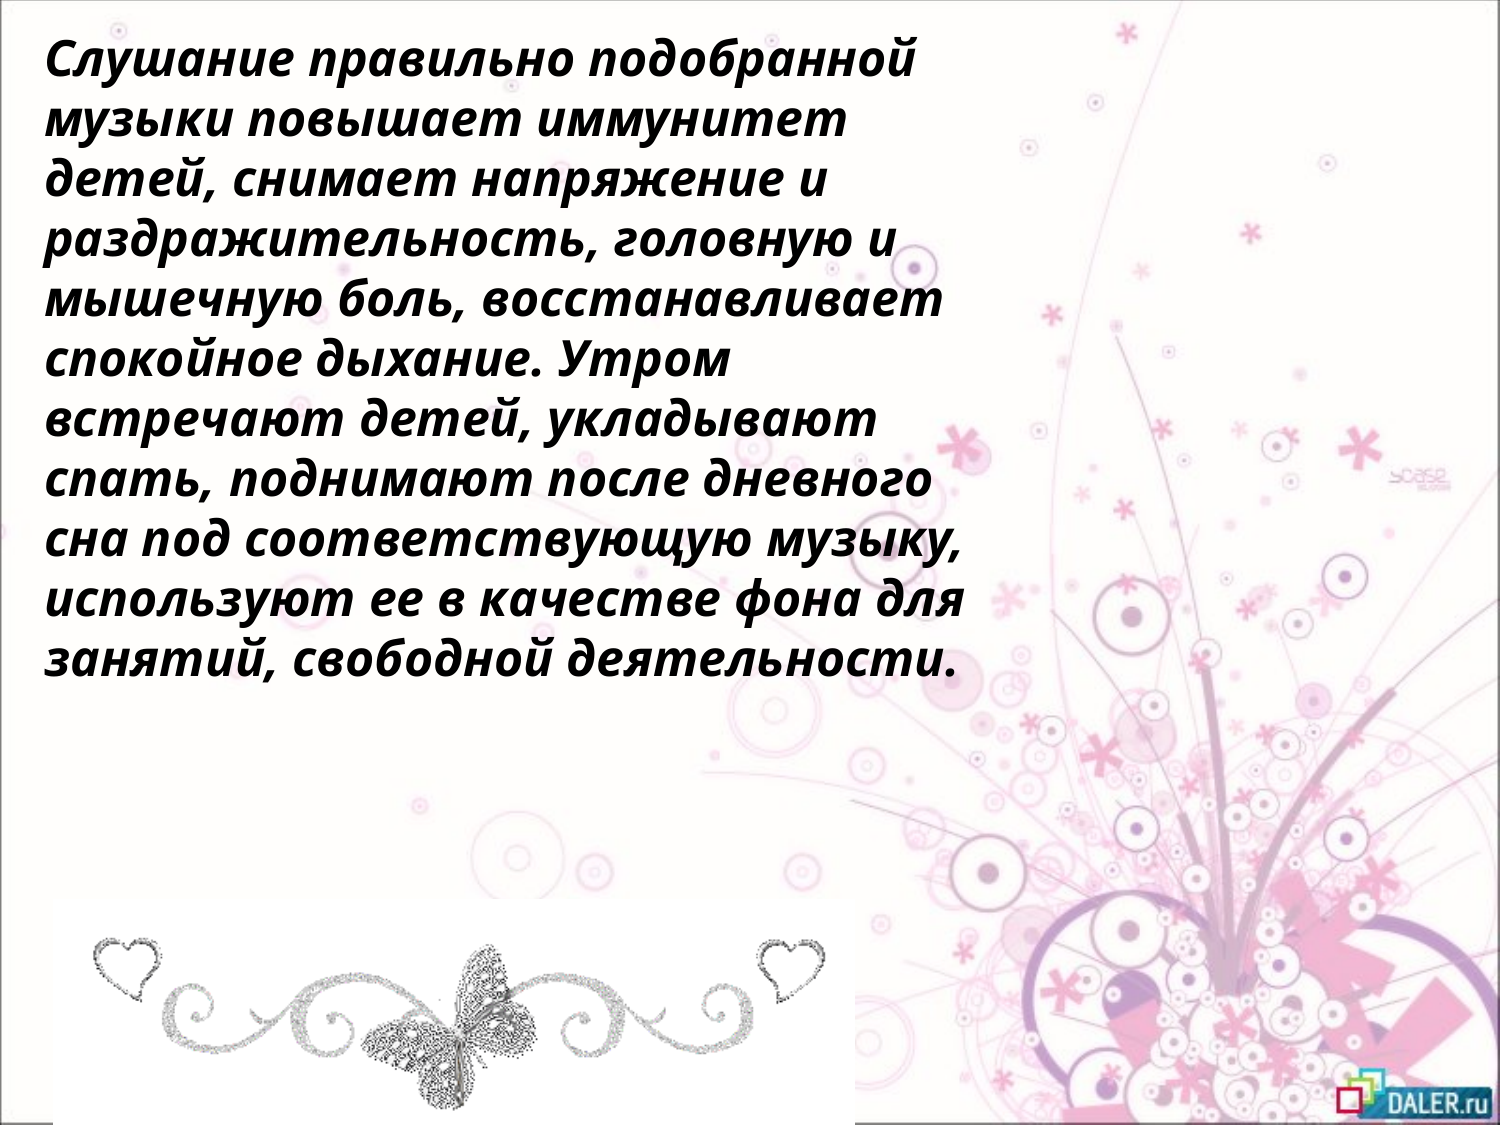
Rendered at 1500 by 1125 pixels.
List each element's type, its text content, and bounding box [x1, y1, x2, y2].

text_box Слушание правильно подобранной музыки повышает иммунитет детей, снимает напряжение и раздражительность, головную и мышечную боль, восстанавливает спокойное дыхание. Утром встречают детей, укладывают спать, поднимают после дневного сна под соответствующую музыку, используют ее в качестве фона для занятий, свободной деятельности. [29, 19, 987, 695]
picture [0, 0, 1500, 1125]
